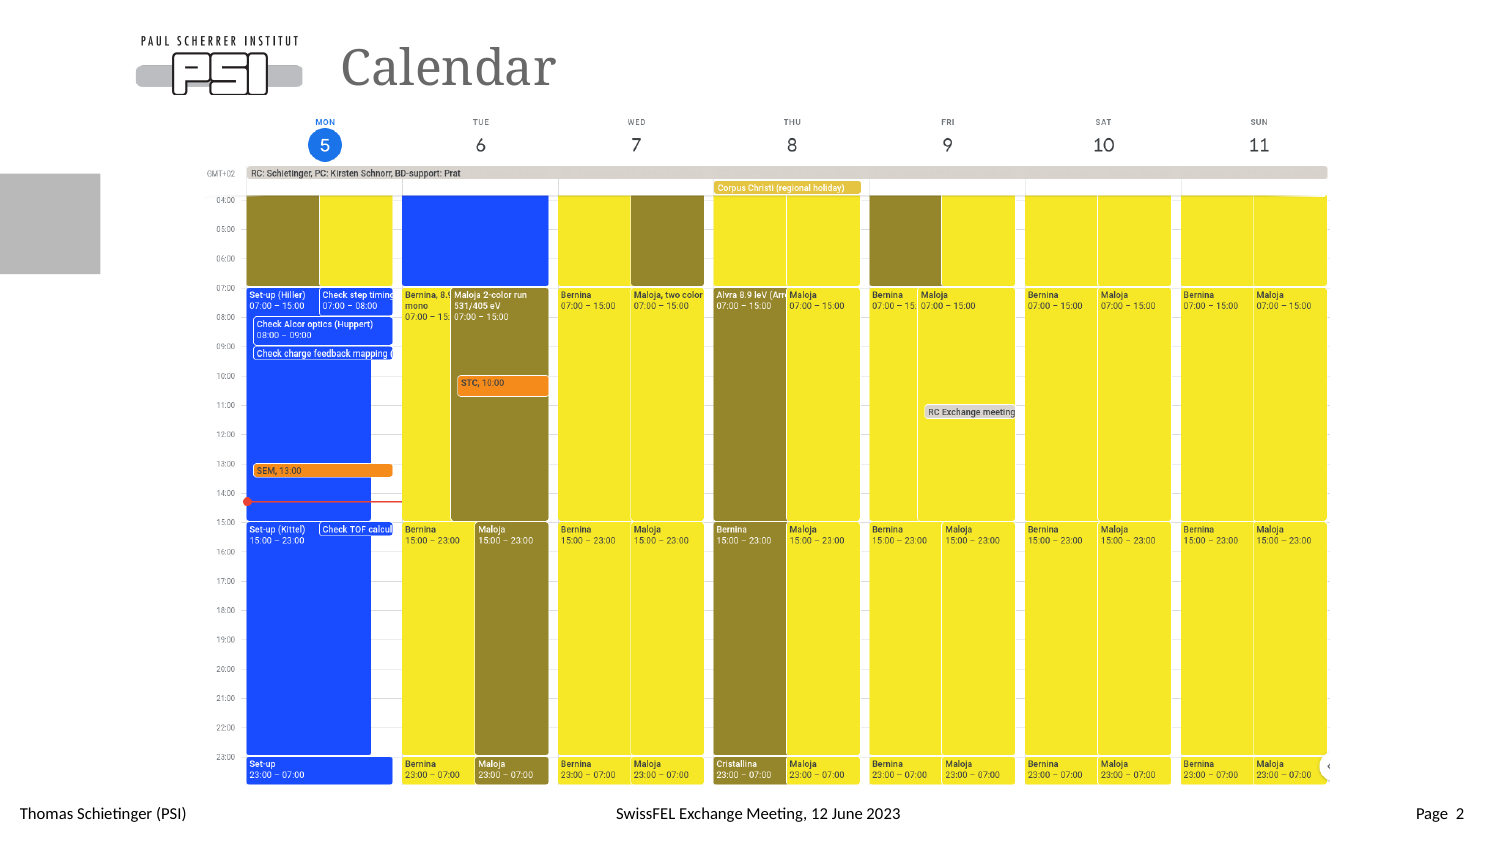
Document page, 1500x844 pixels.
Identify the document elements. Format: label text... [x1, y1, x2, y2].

picture [192, 113, 1330, 785]
title Calendar [340, 35, 1442, 98]
